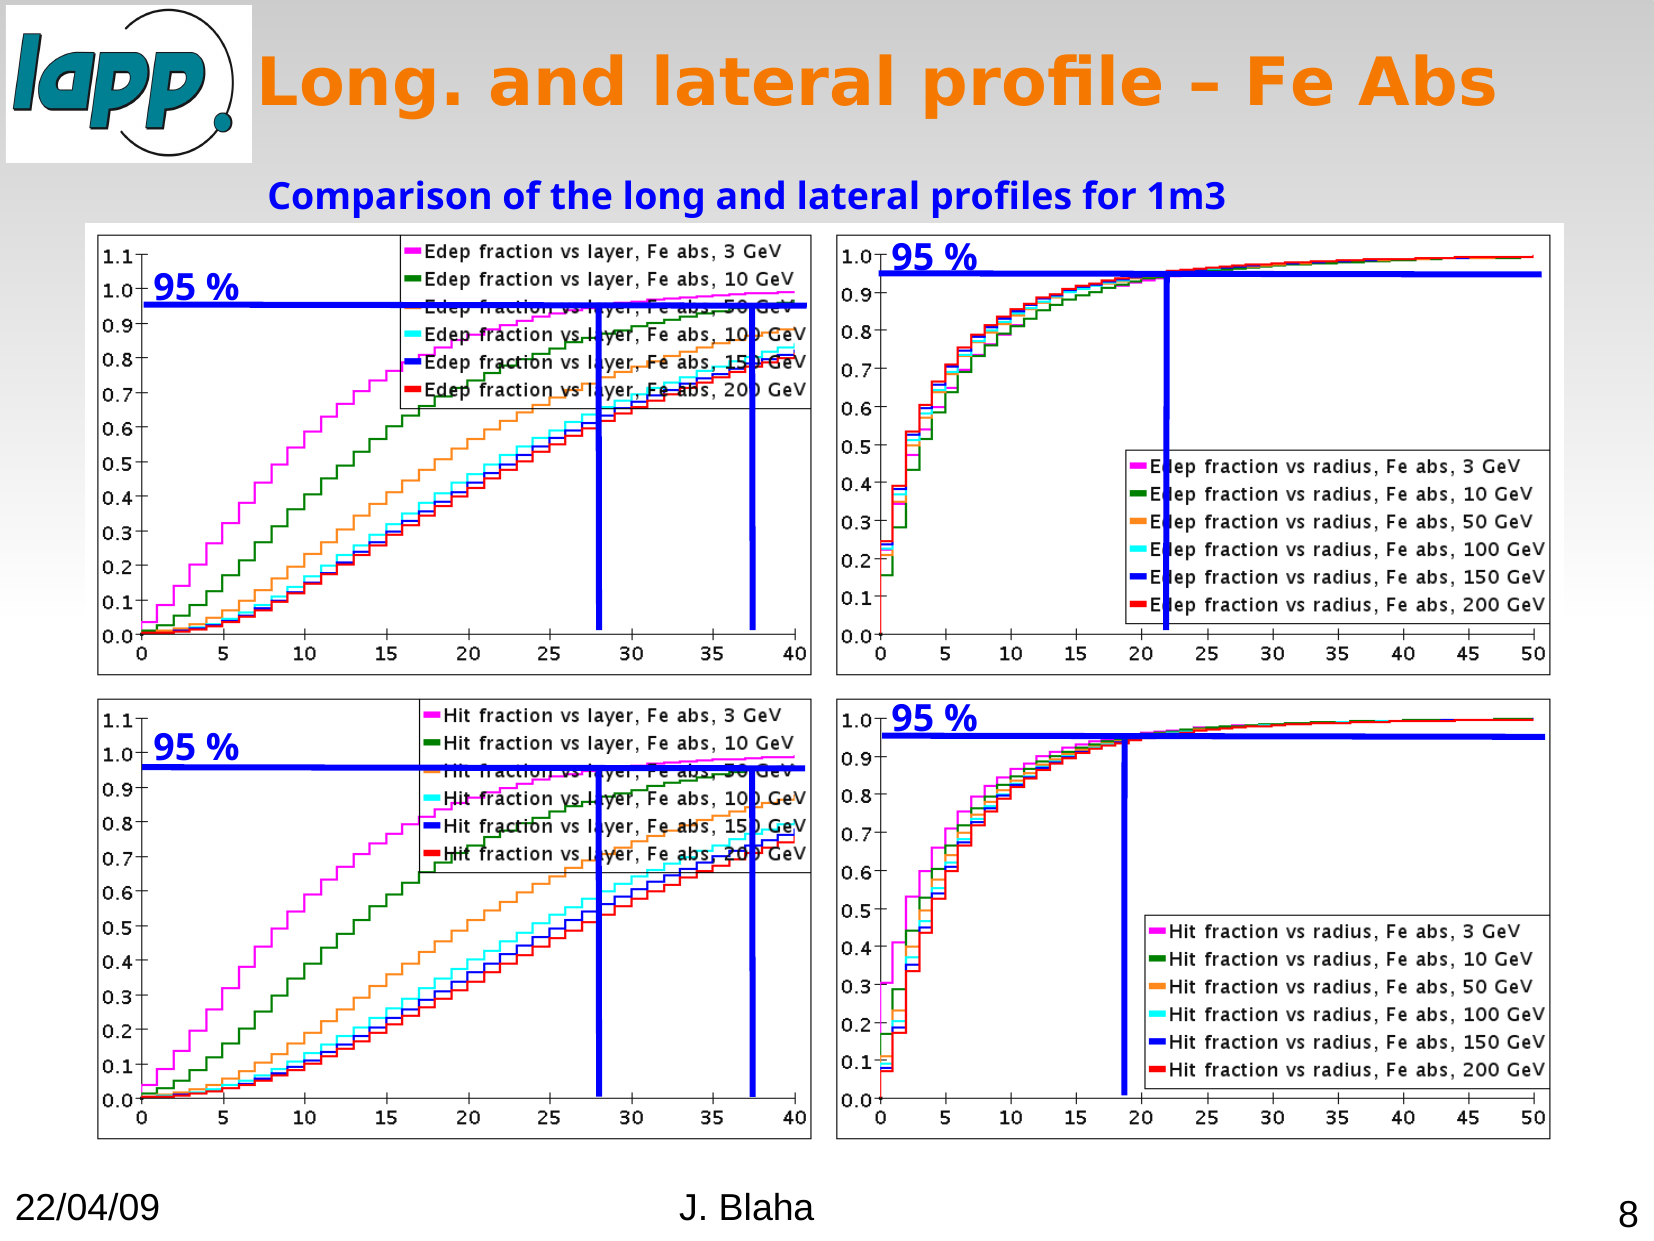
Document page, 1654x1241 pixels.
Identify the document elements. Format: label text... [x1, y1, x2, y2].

text_box 95 % [876, 686, 1009, 747]
picture [85, 223, 1564, 1151]
picture [5, 5, 252, 163]
text_box 95 % [138, 255, 271, 315]
text_box 3 [1575, 1186, 1654, 1241]
title Long. and lateral profile – Fe Abs [148, 8, 1654, 157]
text_box 95 % [138, 715, 271, 776]
text_box 22/04/09 [0, 1179, 177, 1241]
text_box J. Blaha [653, 1179, 1000, 1241]
text_box Comparison of the long and lateral profiles for 1m3 [252, 164, 1370, 223]
text_box 95 % [876, 225, 1009, 286]
